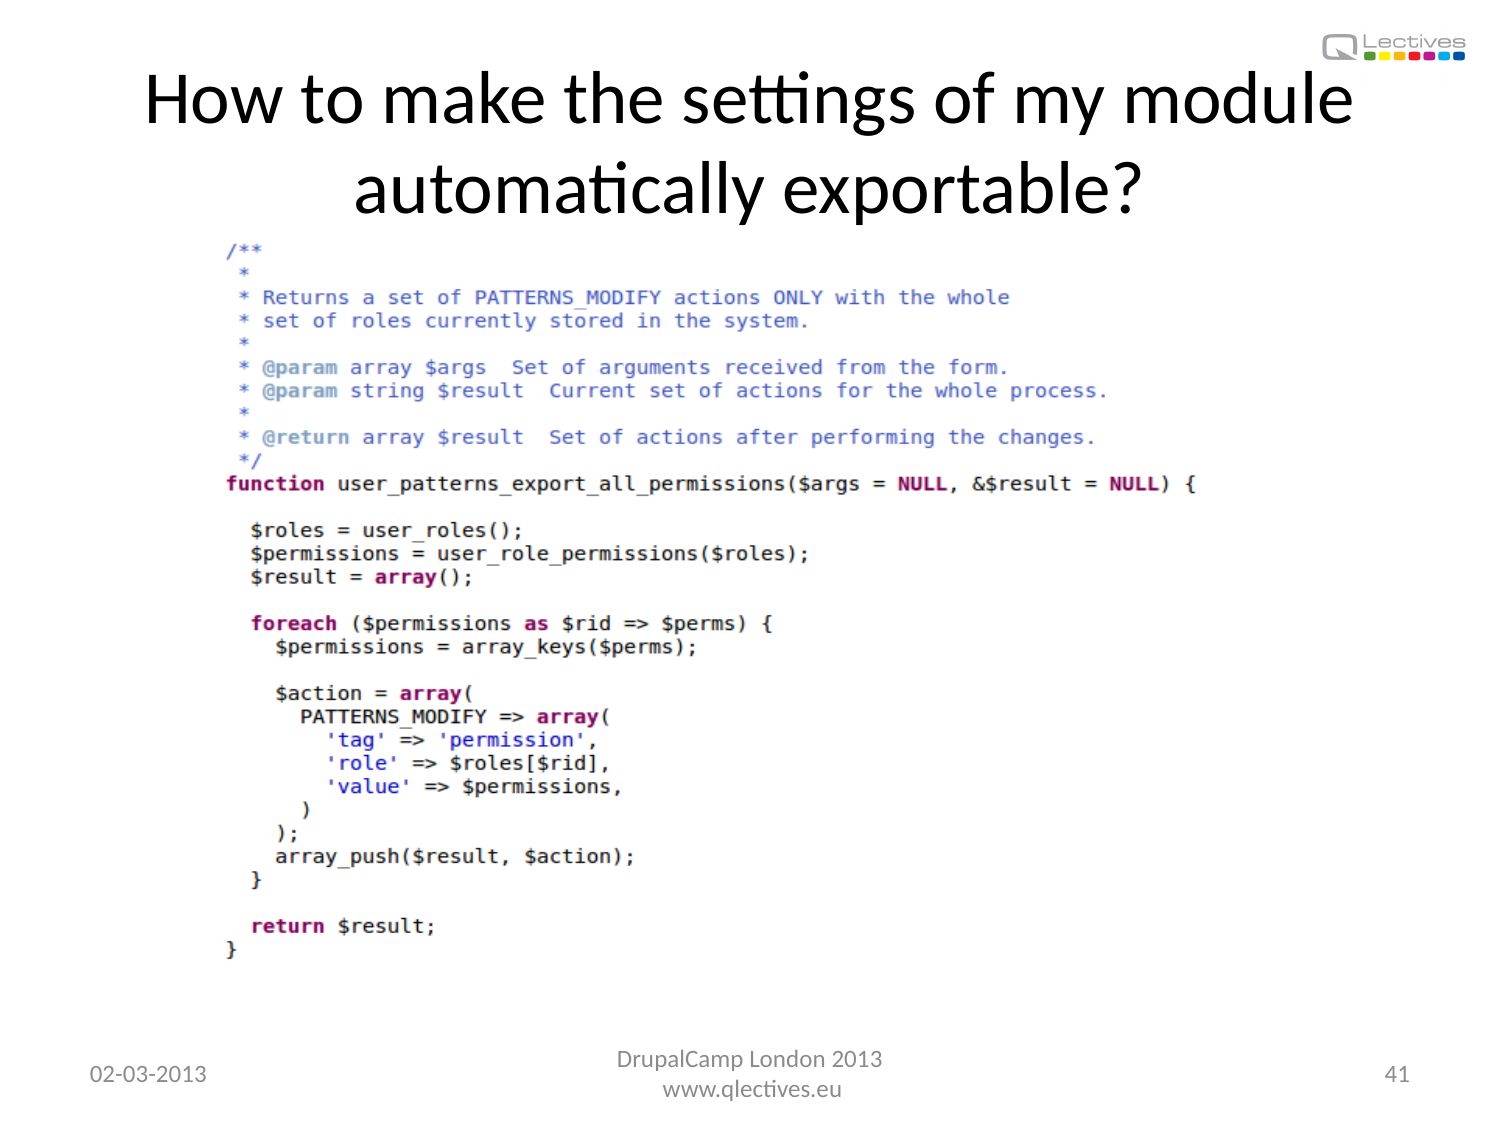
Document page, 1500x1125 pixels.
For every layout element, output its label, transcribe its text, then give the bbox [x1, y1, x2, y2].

text_box How to make the settings of my module automatically exportable? [75, 45, 1425, 233]
picture [1288, 9, 1500, 90]
text_box 02-03-2013 [74, 1042, 425, 1103]
text_box DrupalCamp London 2013 www.qlectives.eu [512, 1042, 988, 1103]
text_box <number> [1074, 1042, 1425, 1103]
picture [224, 240, 1256, 981]
